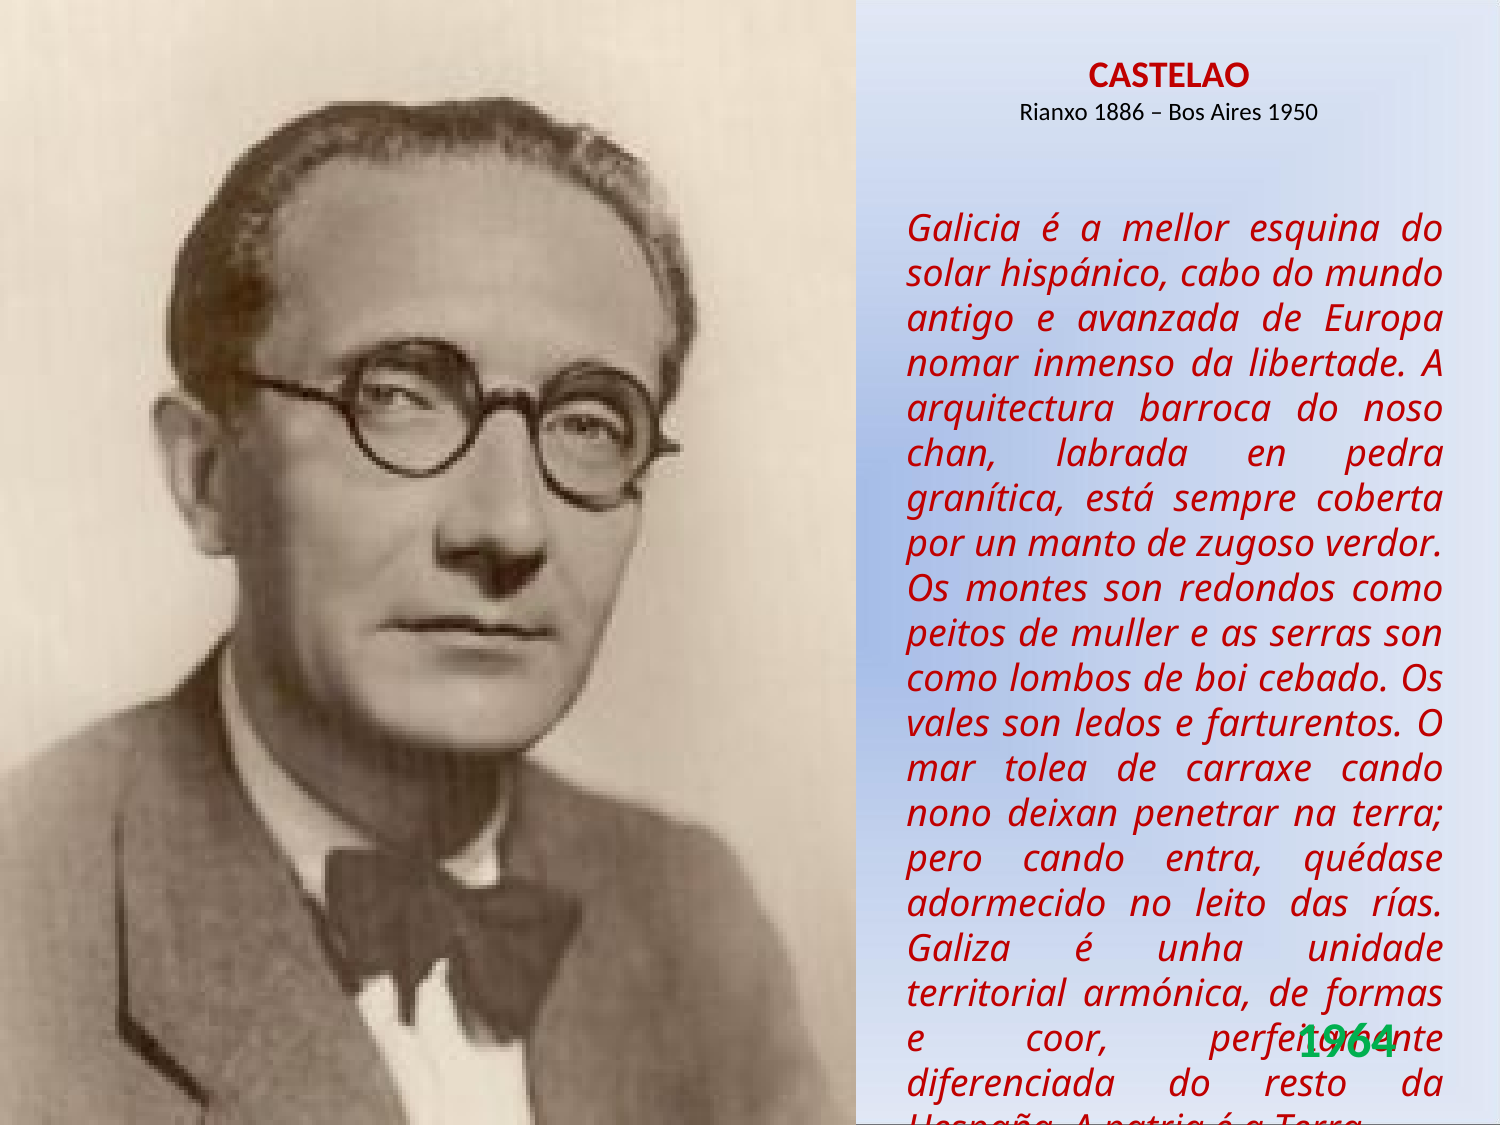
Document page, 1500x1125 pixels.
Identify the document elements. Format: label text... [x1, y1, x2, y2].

text_box CASTELAO Rianxo 1886 – Bos Aires 1950 [927, 42, 1412, 134]
text_box 1964 [1281, 999, 1436, 1075]
text_box Galicia é a mellor esquina do solar hispánico, cabo do mundo antigo e avanzada de Europa nomar inmenso da libertade. A arquitectura barroca do noso chan, labrada en pedra granítica, está sempre coberta por un manto de zugoso verdor. Os montes son redondos como peitos de muller e as serras son como lombos de boi cebado. Os vales son ledos e farturentos. O mar tolea de carraxe cando nono deixan penetrar na terra; pero cando entra, quédase adormecido no leito das rías. Galiza é unha unidade territorial armónica, de formas e coor, perfeitamente diferenciada do resto da Hespaña. A patria é a Terra... SEMPRE EN GALIZA [891, 196, 1459, 1125]
picture [0, 0, 1500, 1125]
